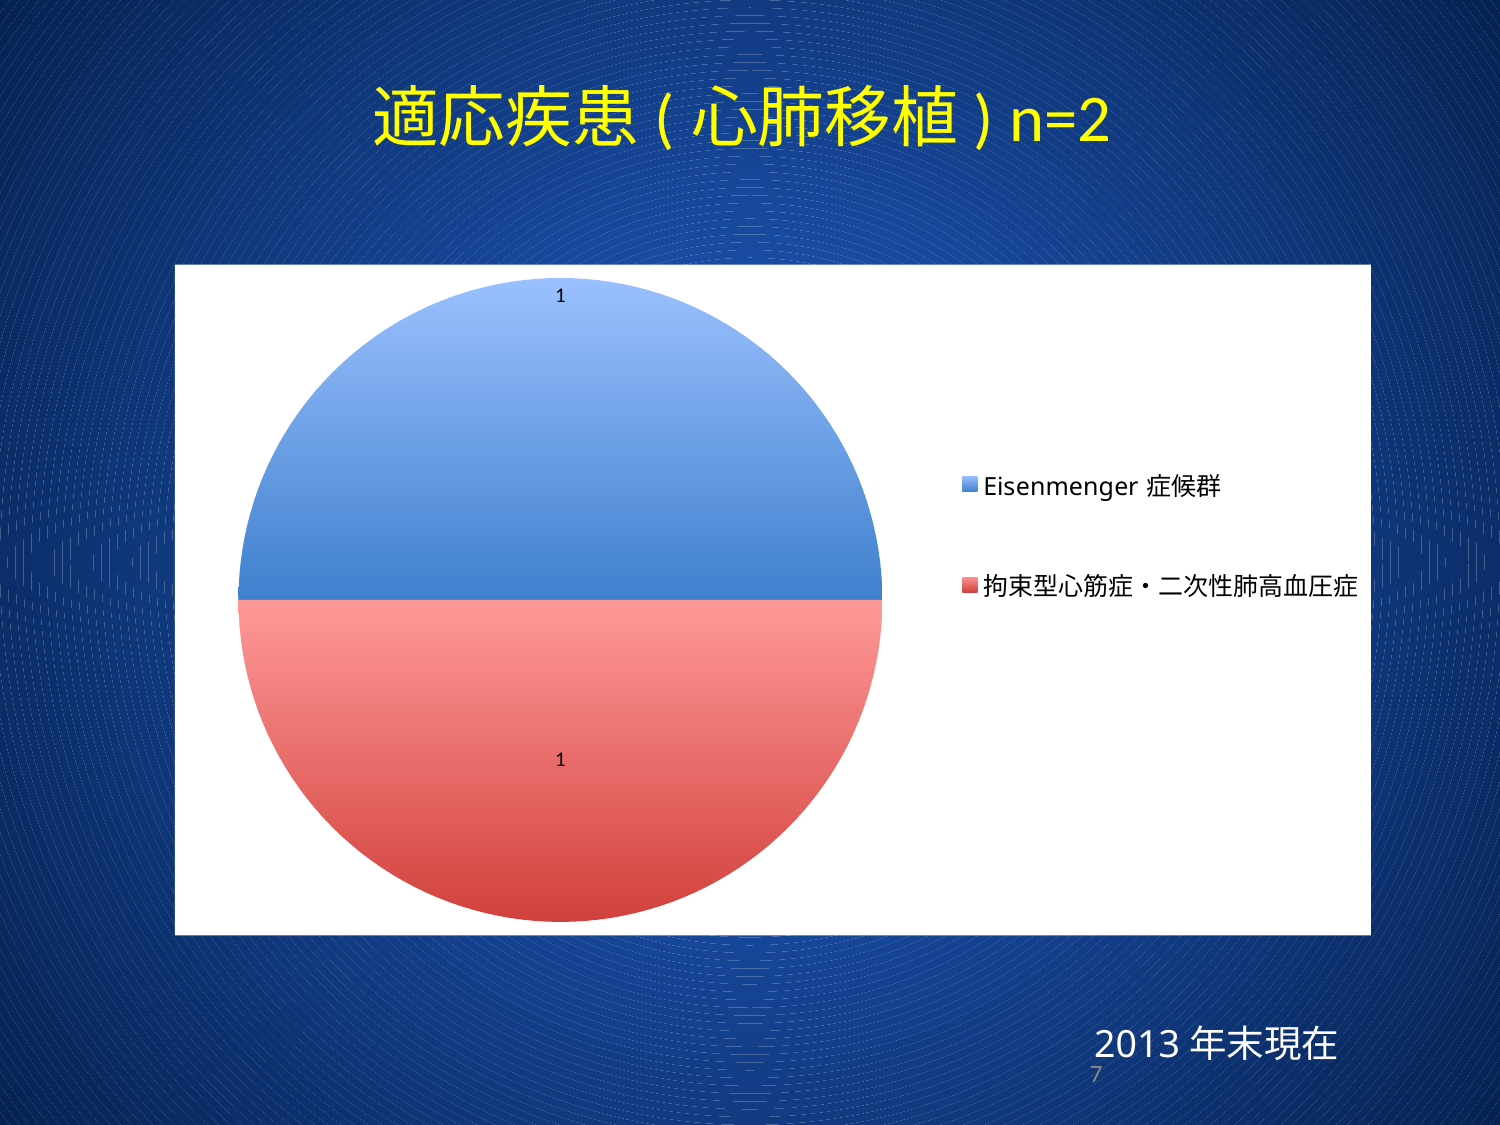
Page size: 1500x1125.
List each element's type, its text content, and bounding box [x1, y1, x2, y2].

text_box 7 [1074, 1042, 1426, 1103]
chart [174, 264, 1371, 936]
text_box 適応疾患(心肺移植) n=2 [118, 49, 1365, 180]
text_box 2013年末現在 [1079, 1012, 1337, 1074]
